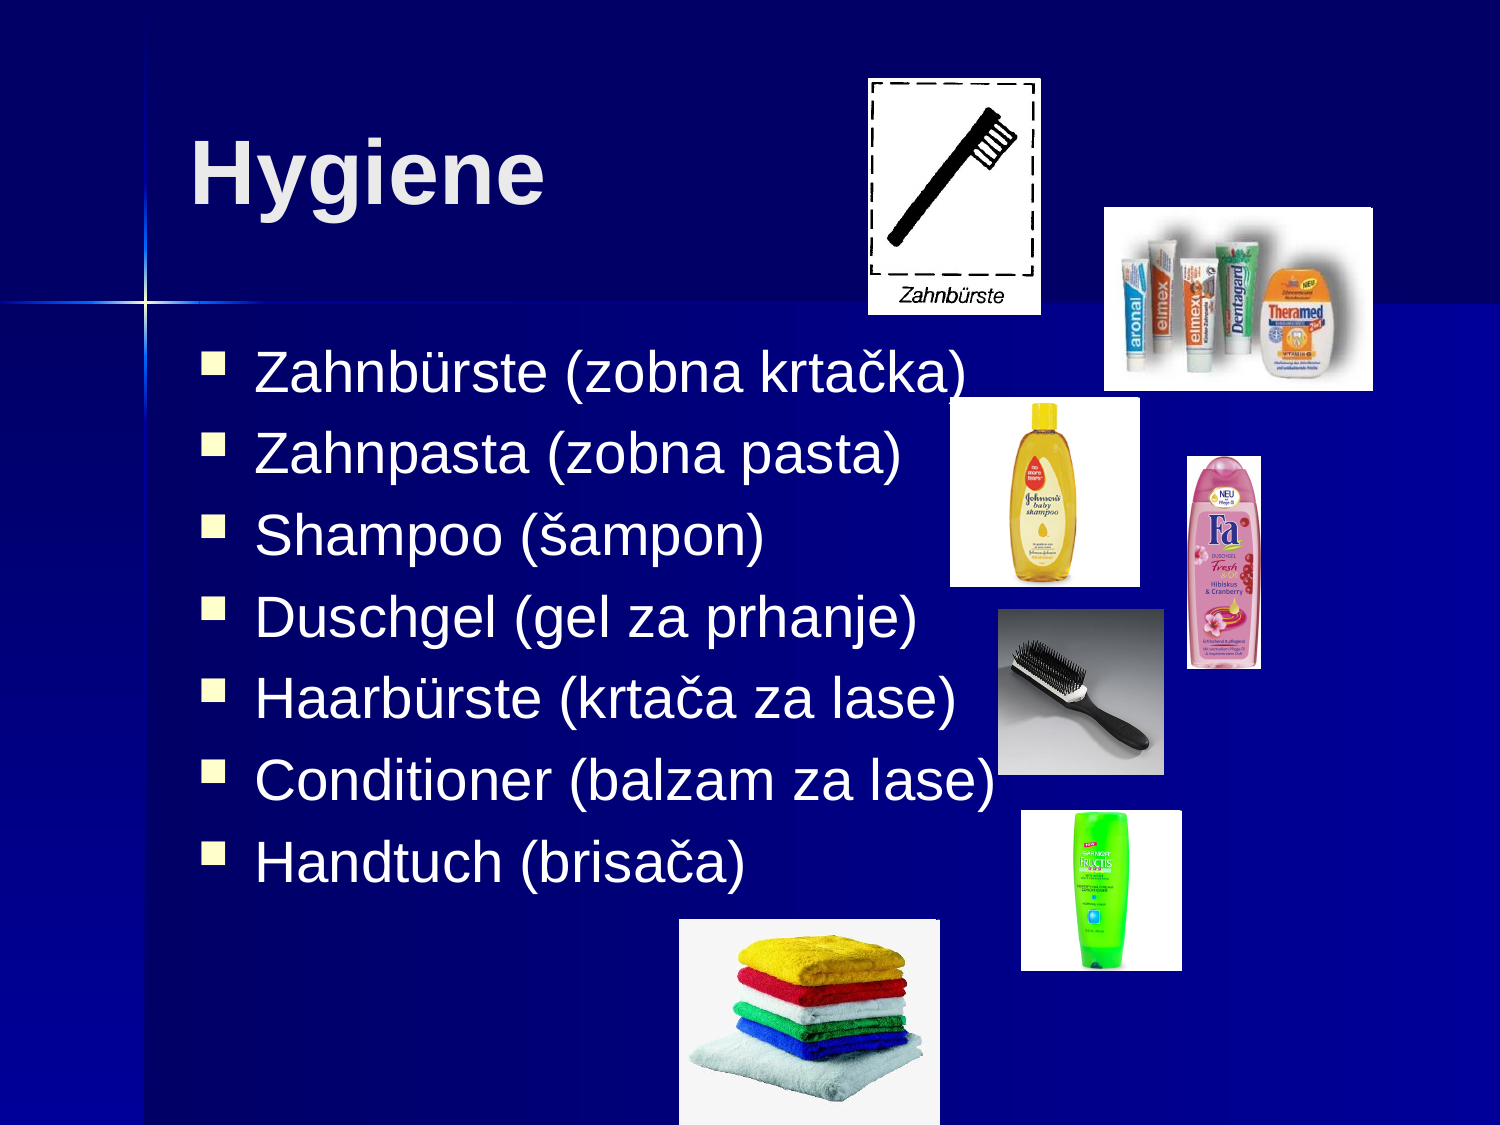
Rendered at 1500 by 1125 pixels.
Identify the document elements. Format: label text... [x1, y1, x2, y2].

picture [1187, 456, 1261, 669]
picture [1021, 810, 1182, 971]
title Hygiene [174, 50, 1413, 285]
picture [679, 919, 940, 1125]
picture [998, 609, 1164, 775]
picture [1104, 207, 1373, 391]
list Zahnbürste (zobna krtačka) Zahnpasta (zobna pasta) Shampoo (šampon) Duschgel (gel za prhanje) Haarbürste (krtača za lase) Conditioner (balzam za lase) Handtuch (brisača) [183, 326, 1137, 1094]
picture [868, 78, 1041, 315]
picture [950, 397, 1140, 587]
